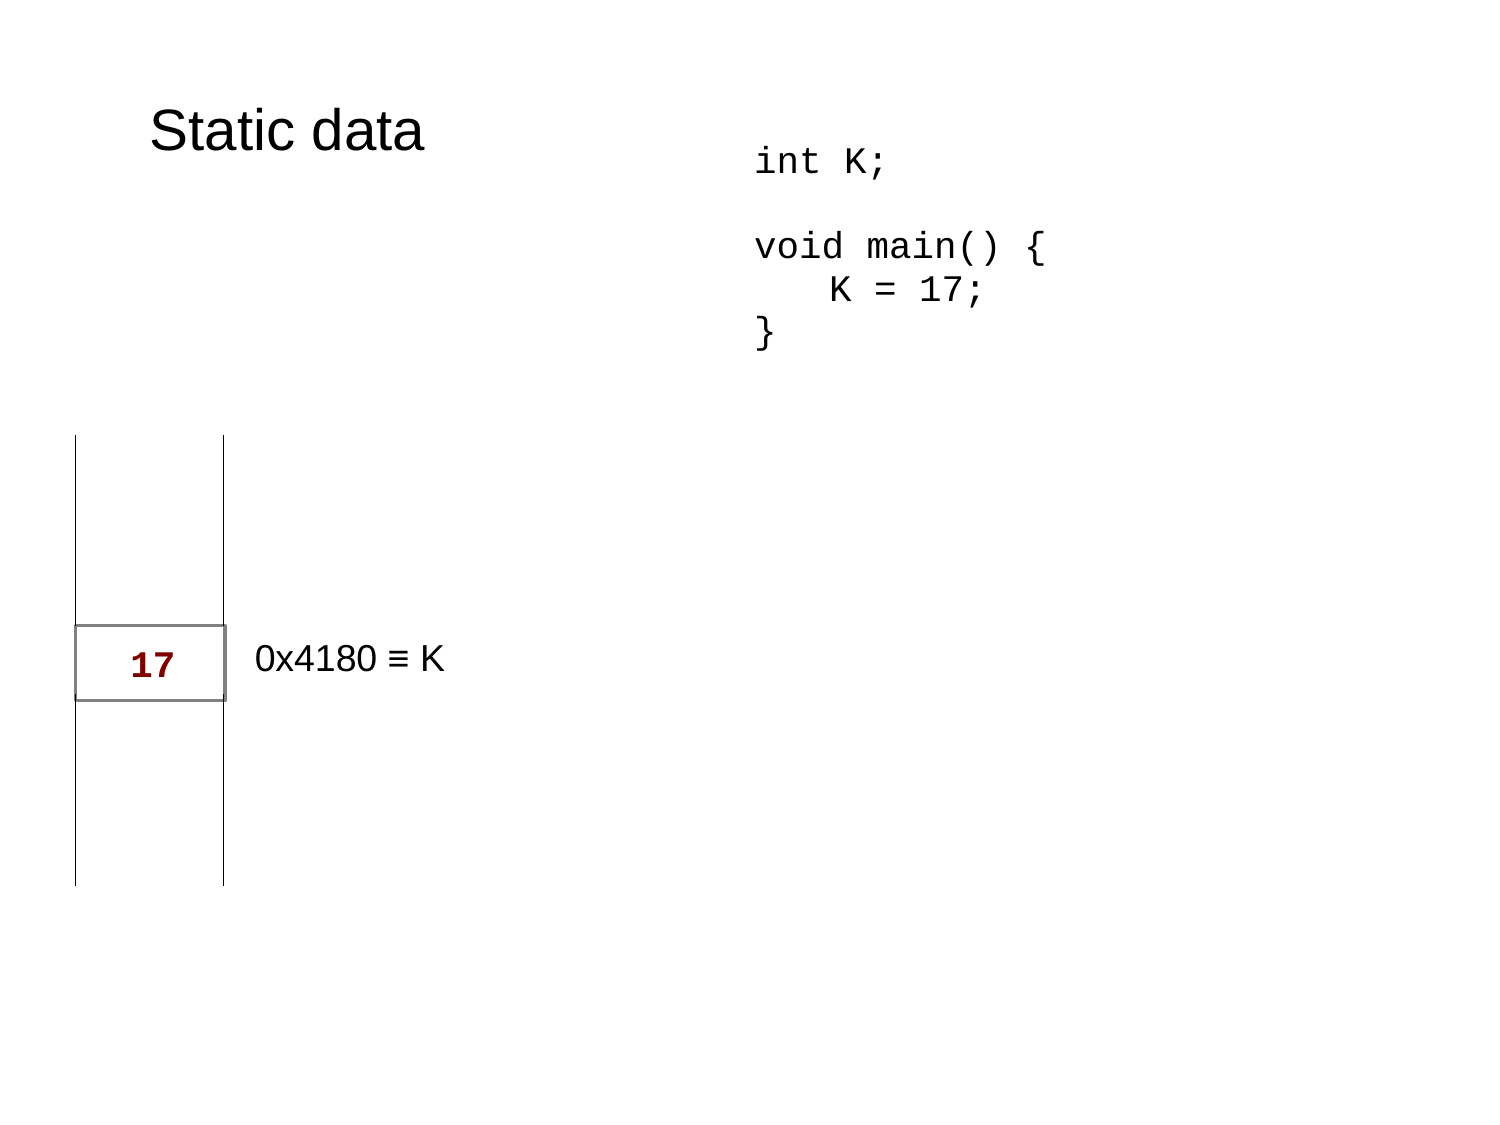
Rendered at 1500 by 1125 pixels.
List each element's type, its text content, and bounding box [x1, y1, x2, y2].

text_box int K; void main() { K = 17; } [739, 135, 1460, 338]
text_box 0x4180 ≡ K [240, 630, 1171, 814]
text_box 17 [90, 639, 216, 692]
text_box Static data [135, 90, 1156, 235]
